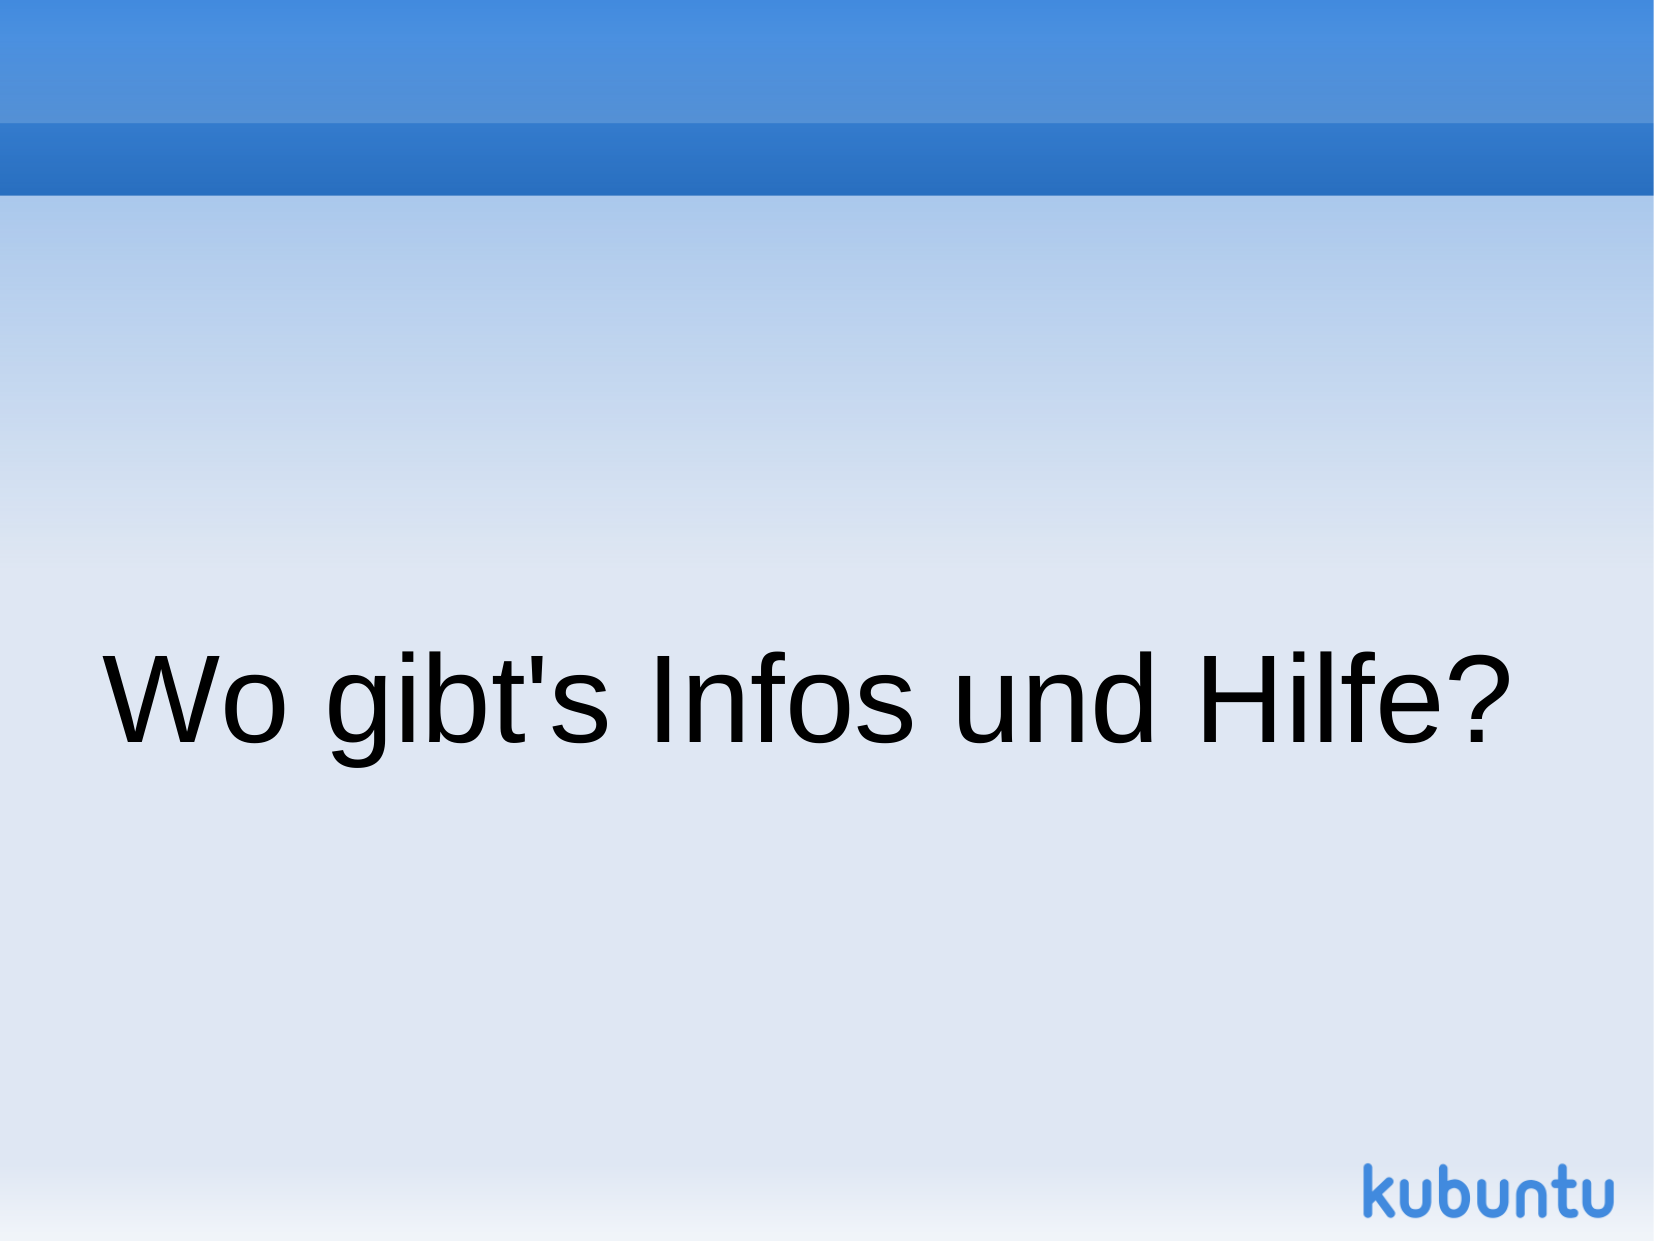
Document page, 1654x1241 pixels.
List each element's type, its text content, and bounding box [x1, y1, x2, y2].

picture [0, 0, 1654, 1241]
subtitle Wo gibt's Infos und Hilfe? [82, 290, 1571, 1109]
